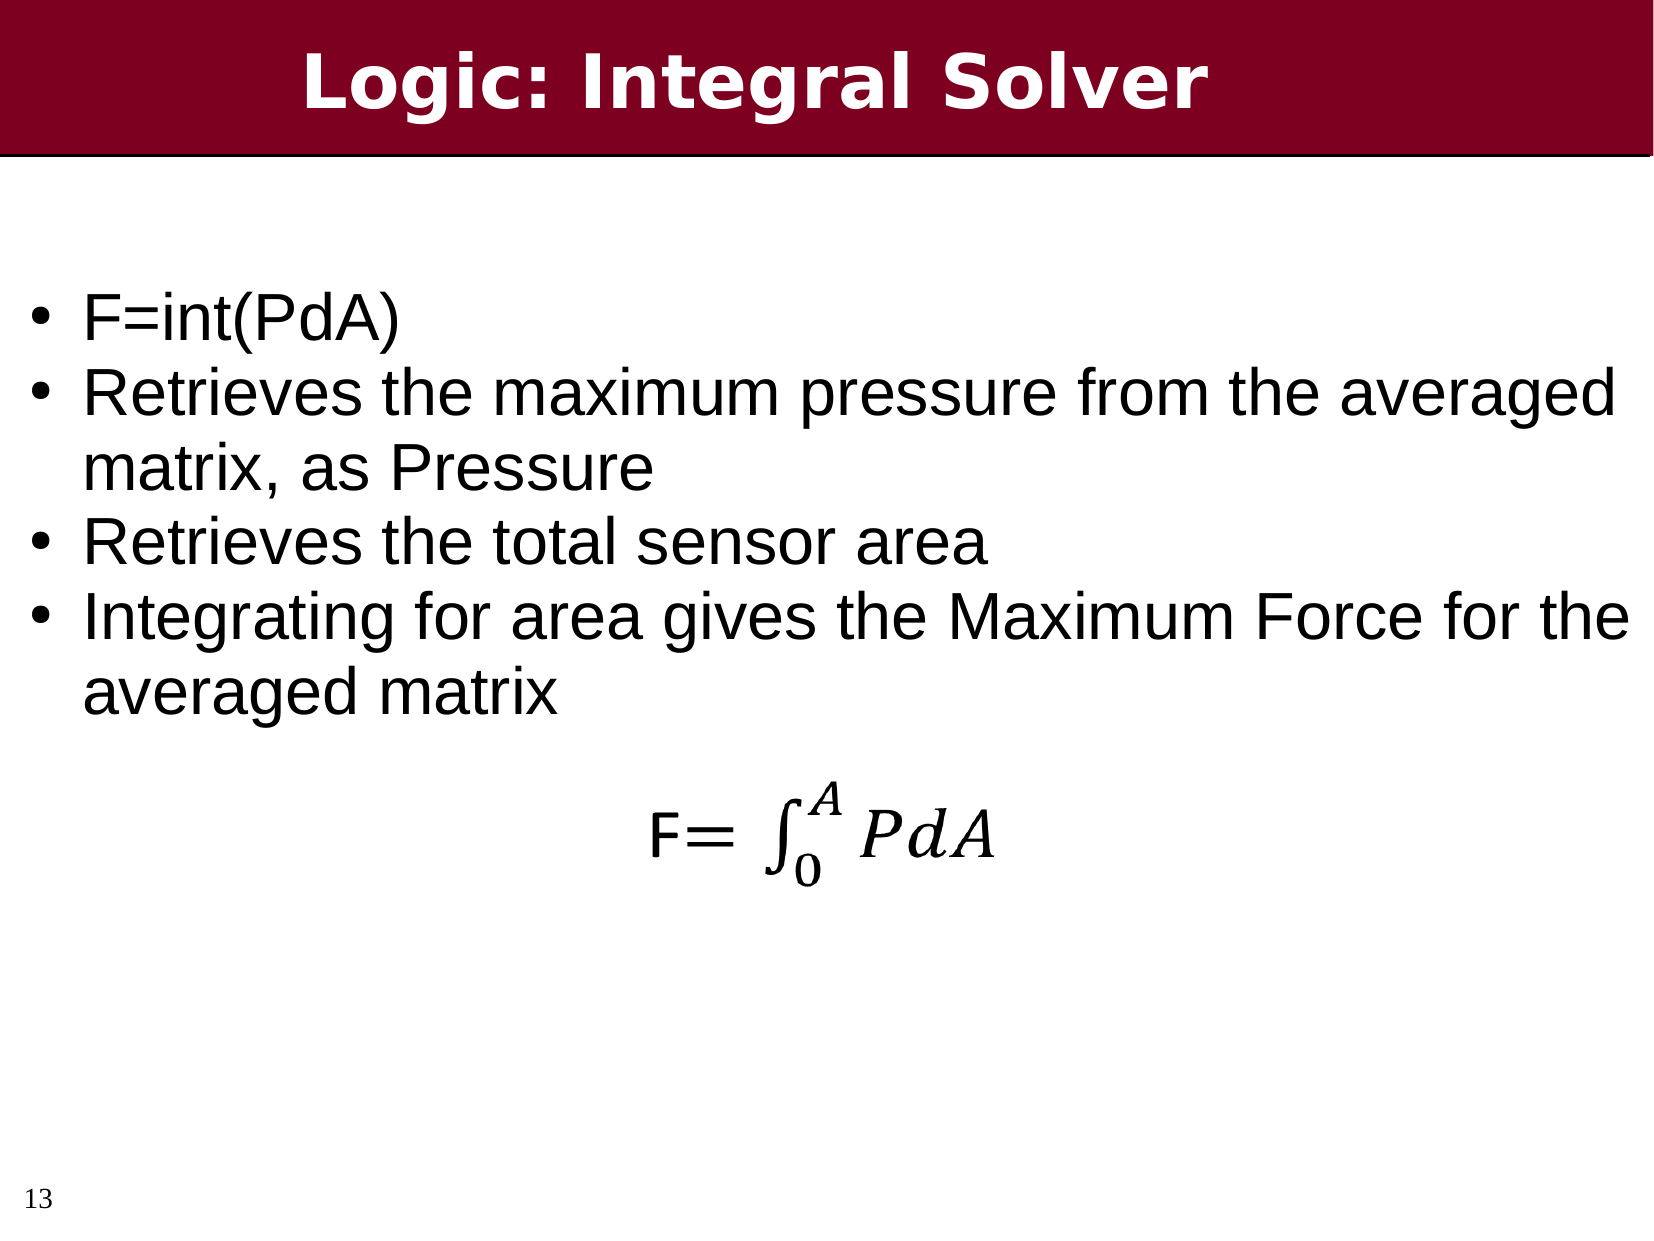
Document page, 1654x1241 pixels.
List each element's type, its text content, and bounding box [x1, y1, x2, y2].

text_box [0, 0, 1654, 156]
text_box F=int(PdA) Retrieves the maximum pressure from the averaged matrix, as Pressure Retrieves the total sensor area Integrating for area gives the Maximum Force for the averaged matrix [0, 272, 1654, 826]
text_box [599, 764, 1050, 918]
text_box Logic: Integral Solver [0, 31, 1651, 134]
